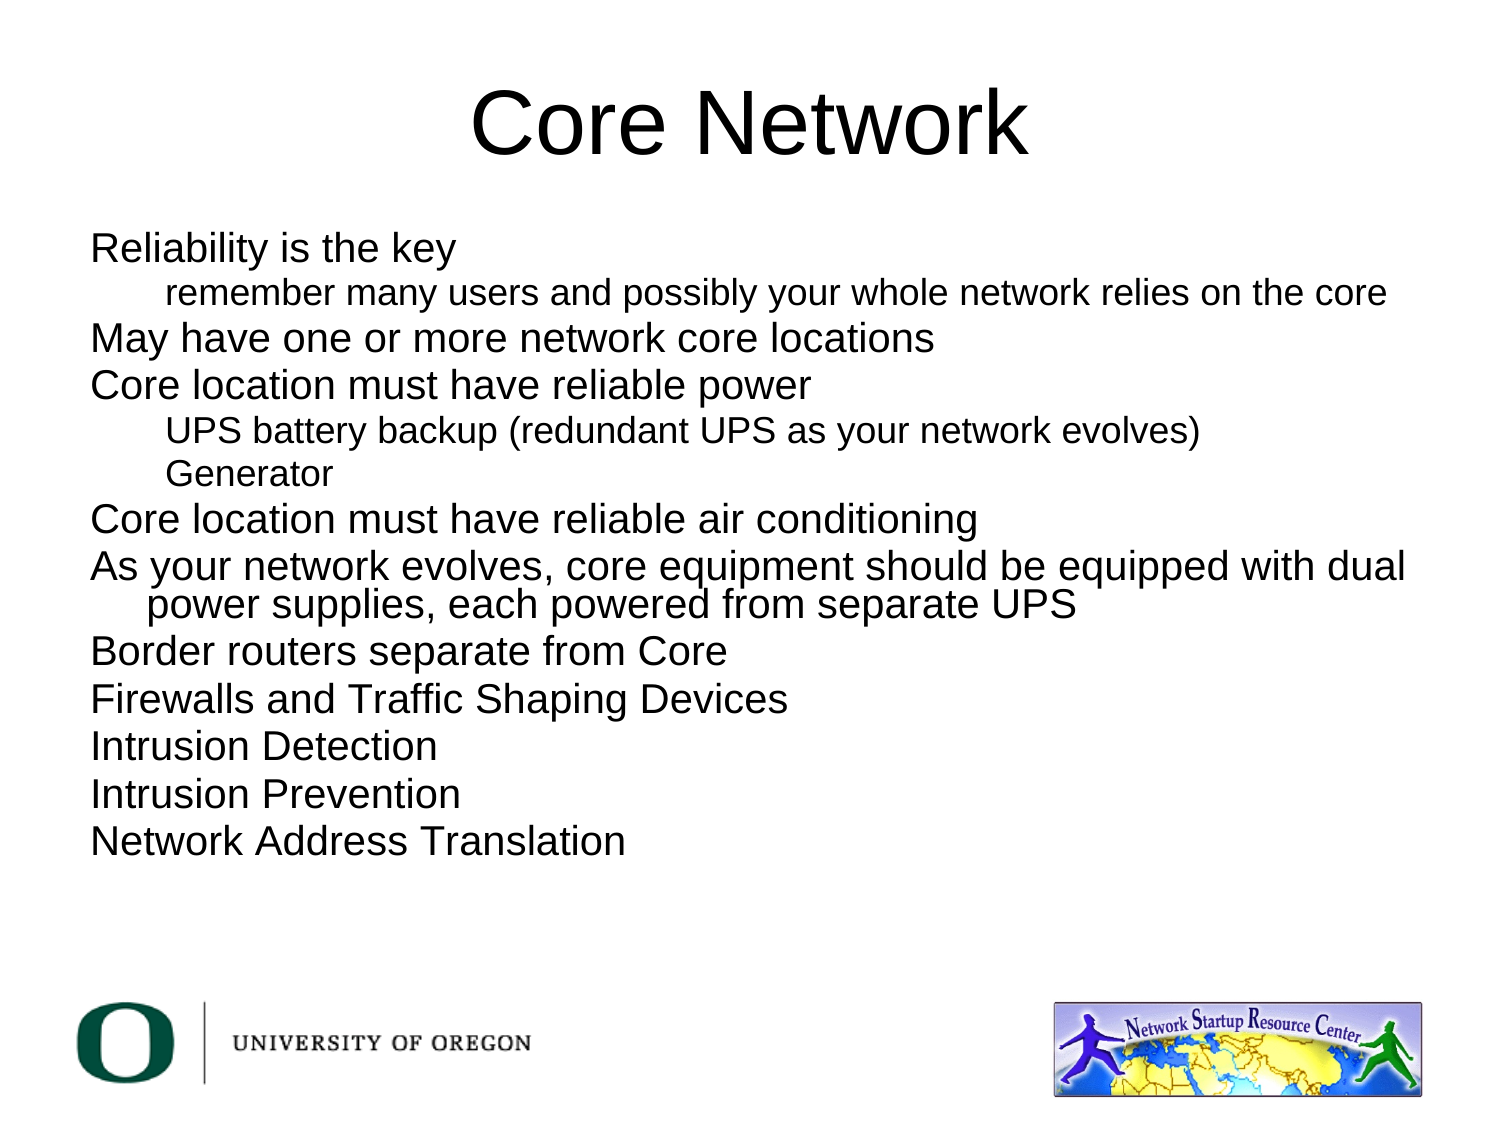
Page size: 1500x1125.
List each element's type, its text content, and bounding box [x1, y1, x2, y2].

picture [1050, 999, 1426, 1100]
list Reliability is the key remember many users and possibly your whole network relies on the core May have one or more network core locations Core location must have reliable power UPS battery backup (redundant UPS as your network evolves) Generator Core location must have reliable air conditioning As your network evolves, core equipment should be equipped with dual power supplies, each powered from separate UPS Border routers separate from Core Firewalls and Traffic Shaping Devices Intrusion Detection Intrusion Prevention Network Address Translation [74, 224, 1463, 951]
title Core Network [75, 45, 1426, 201]
picture [62, 998, 546, 1088]
